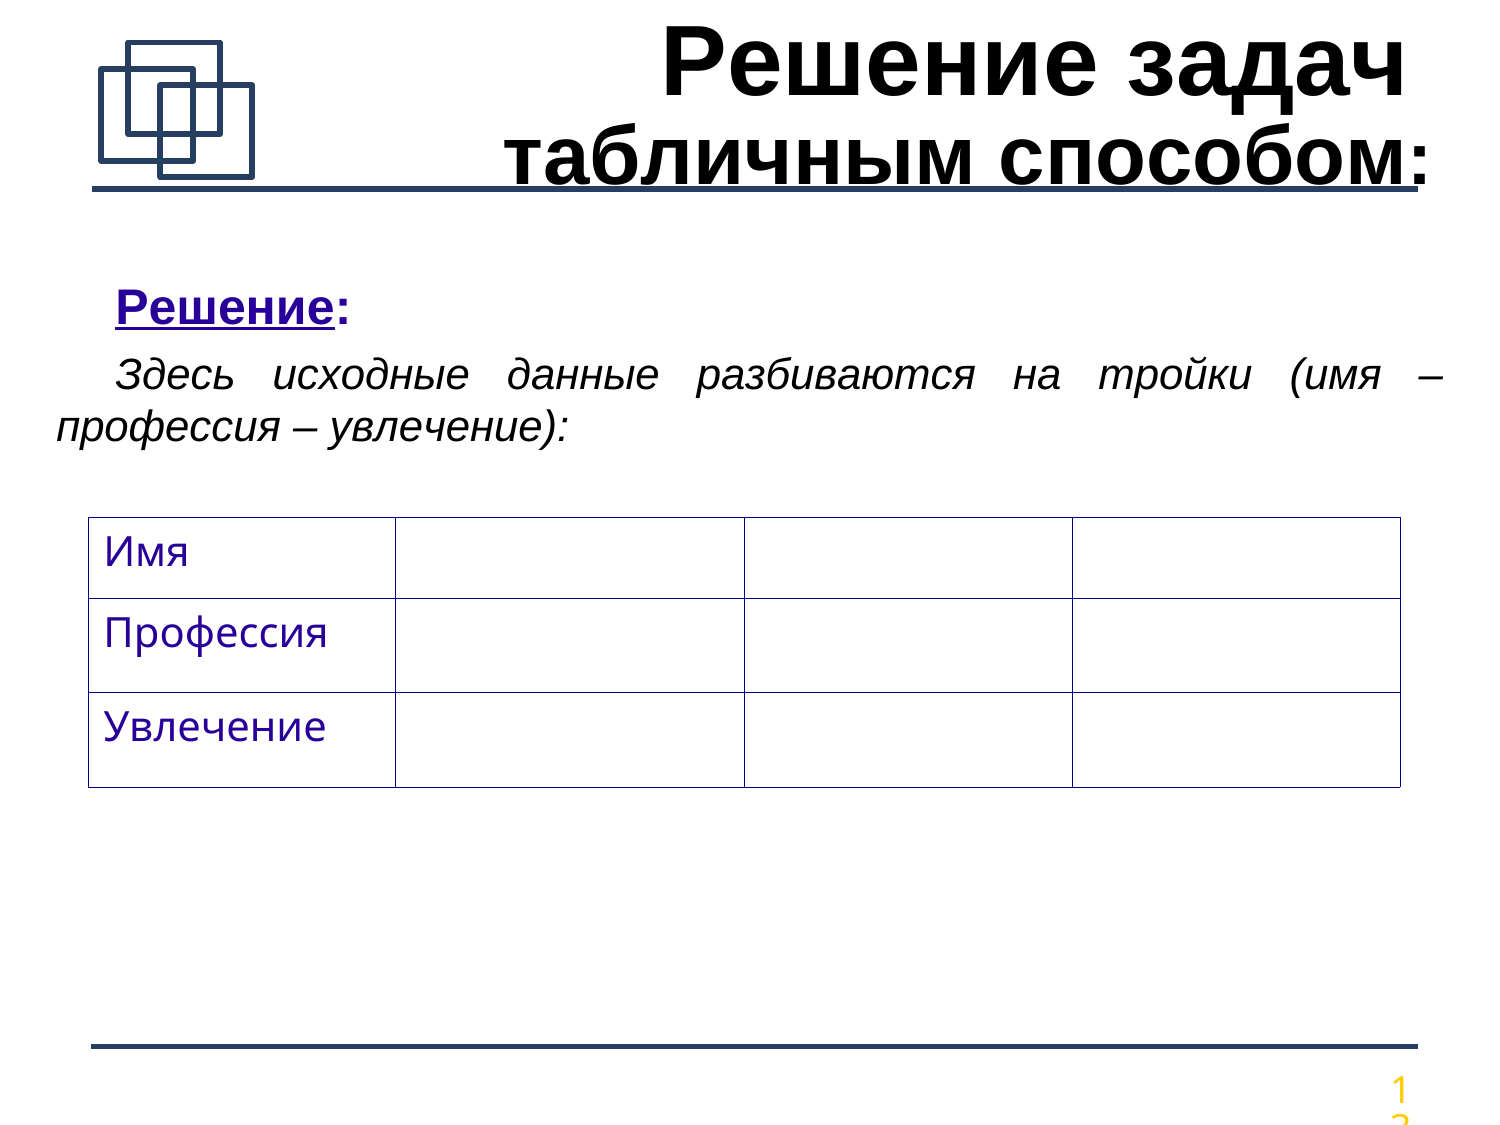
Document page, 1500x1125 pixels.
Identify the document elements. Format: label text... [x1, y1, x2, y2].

table_cell [1073, 693, 1400, 787]
table_cell [396, 693, 744, 787]
table_cell [745, 599, 1072, 692]
table_cell Профессия [89, 599, 395, 692]
list Решение: Здесь исходные данные разбиваются на тройки (имя – профессия – увлечение): [41, 267, 1459, 693]
table_cell [396, 599, 744, 692]
table_cell [745, 693, 1072, 787]
table_header [396, 518, 744, 598]
table_cell [1073, 599, 1400, 692]
table_header Имя [89, 518, 395, 598]
table_cell Увлечение [89, 693, 395, 787]
table_header [745, 518, 1072, 598]
table_header [1073, 518, 1400, 598]
text_box Решение задач табличным способом: [41, 7, 1448, 207]
